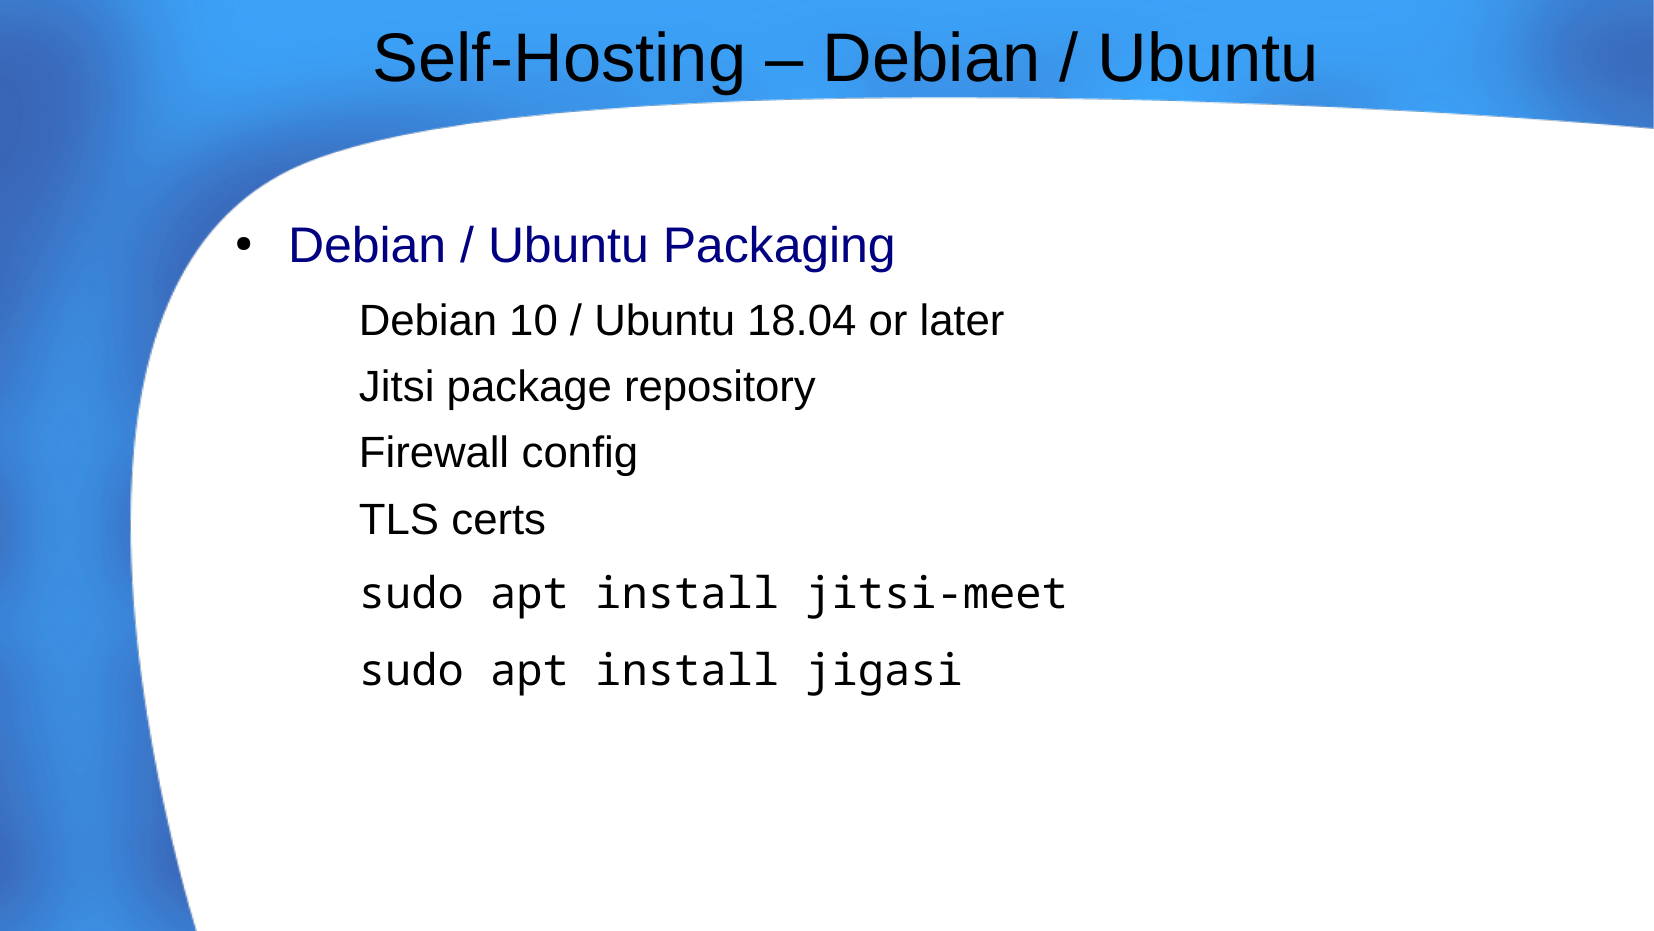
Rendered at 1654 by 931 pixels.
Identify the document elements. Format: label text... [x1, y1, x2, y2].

title Self-Hosting – Debian / Ubuntu [101, 0, 1591, 136]
picture [0, 0, 1654, 931]
list Debian / Ubuntu Packaging Debian 10 / Ubuntu 18.04 or later Jitsi package repository Firewall config TLS certs sudo apt install jitsi-meet sudo apt install jigasi [217, 217, 1531, 758]
